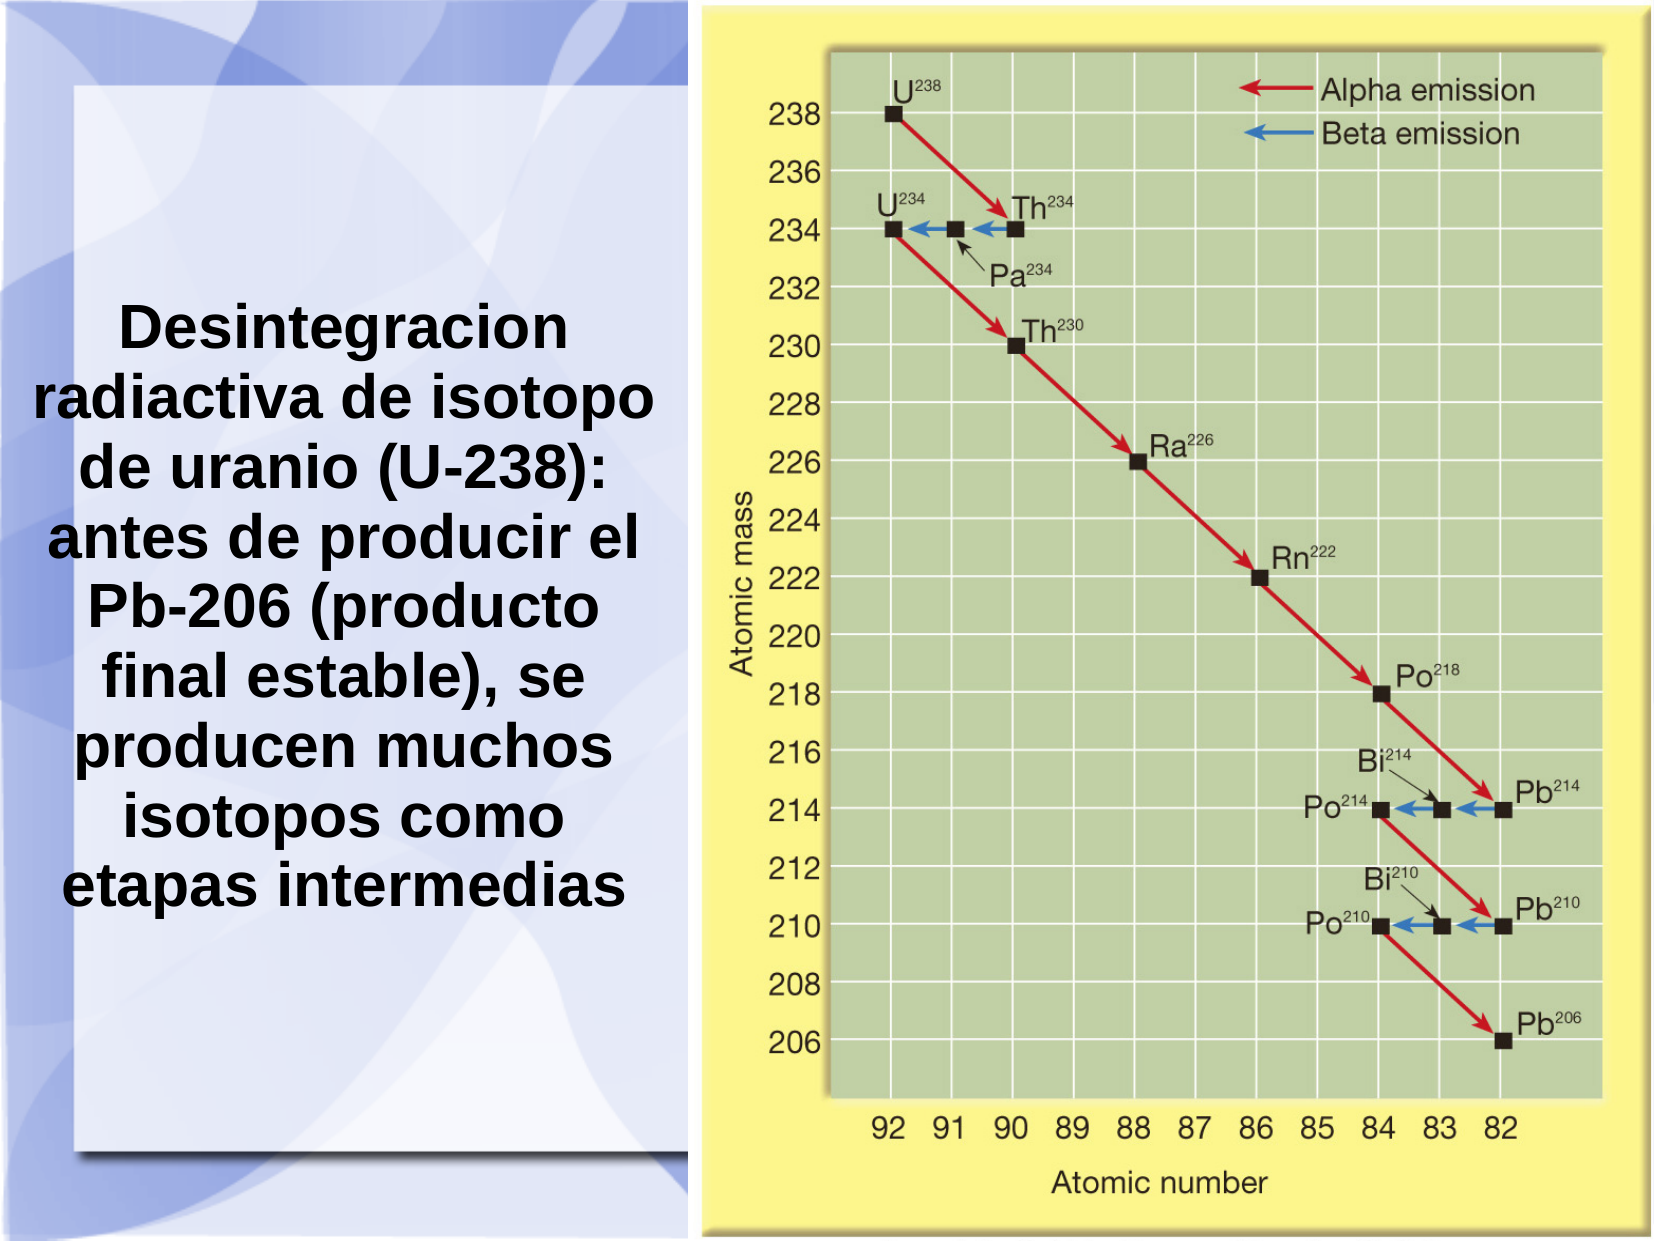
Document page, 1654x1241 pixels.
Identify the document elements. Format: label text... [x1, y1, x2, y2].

picture [0, 0, 1654, 1241]
title Desintegracion radiactiva de isotopo de uranio (U-238): antes de producir el Pb-206 (producto final estable), se producen muchos isotopos como etapas intermedias [0, 27, 688, 1186]
